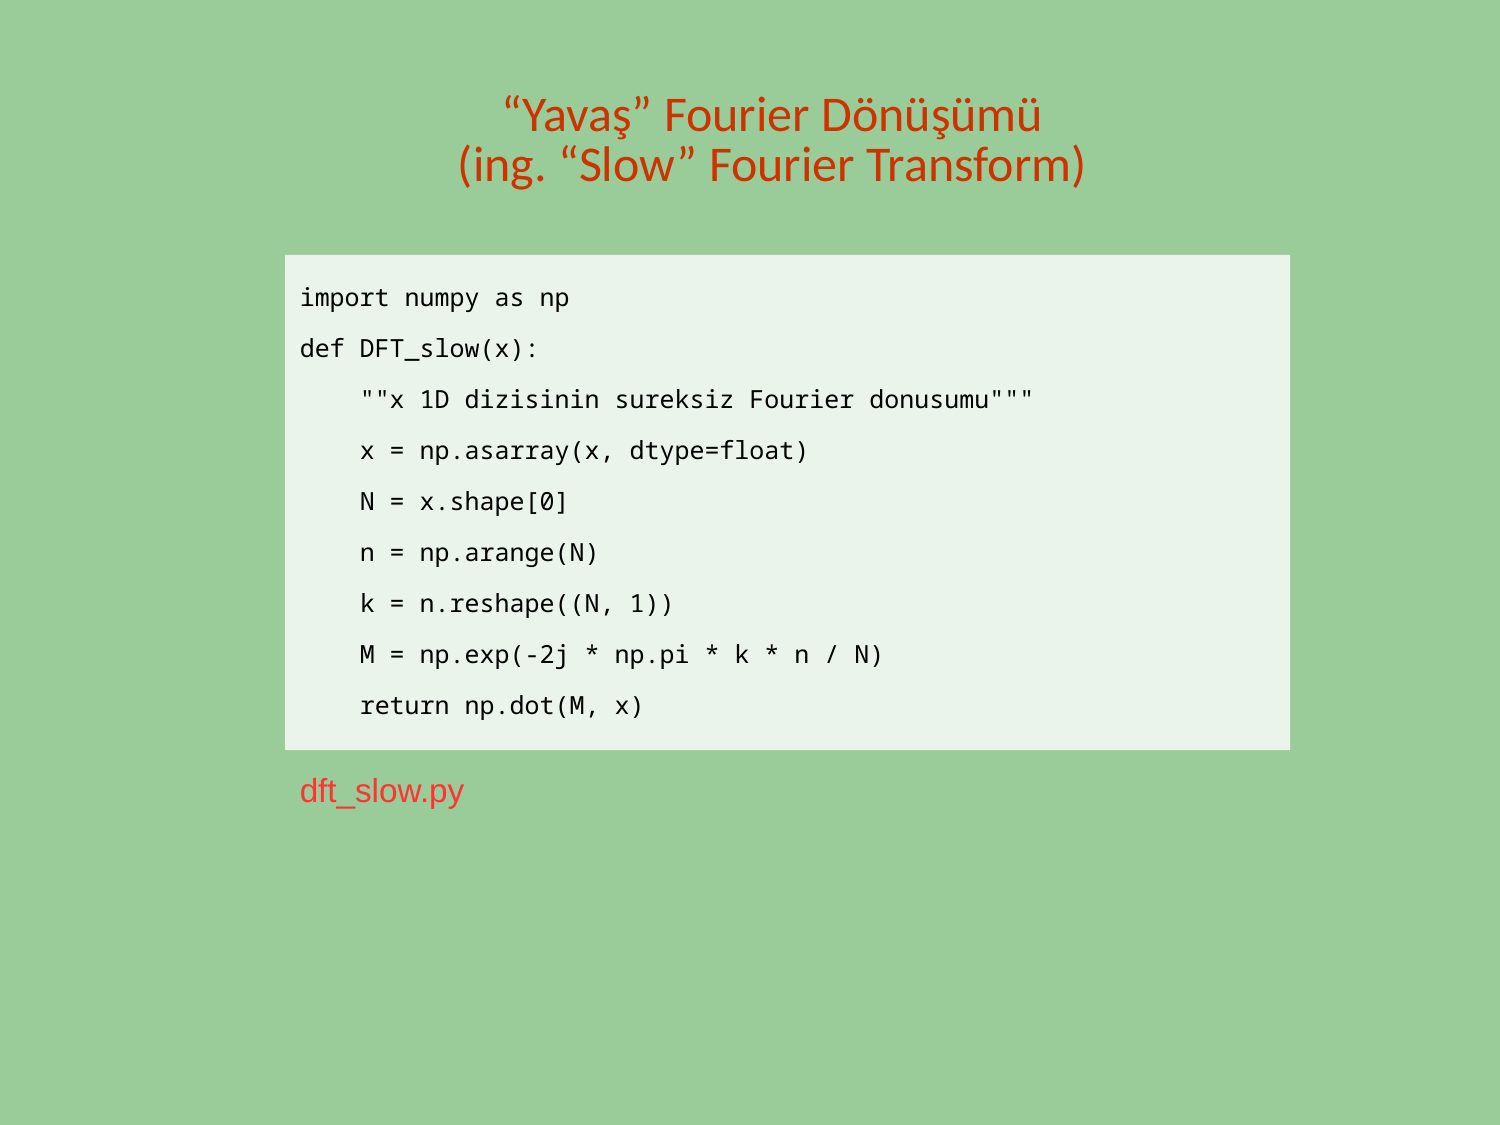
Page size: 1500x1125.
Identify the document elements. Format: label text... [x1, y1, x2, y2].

text_box import numpy as np def DFT_slow(x): ""x 1D dizisinin sureksiz Fourier donusumu""" x = np.asarray(x, dtype=float) N = x.shape[0] n = np.arange(N) k = n.reshape((N, 1)) M = np.exp(-2j * np.pi * k * n / N) return np.dot(M, x) [285, 254, 1291, 751]
title “Yavaş” Fourier Dönüşümü (ing. “Slow” Fourier Transform) [135, 87, 1410, 200]
text_box dft_slow.py [285, 765, 961, 817]
